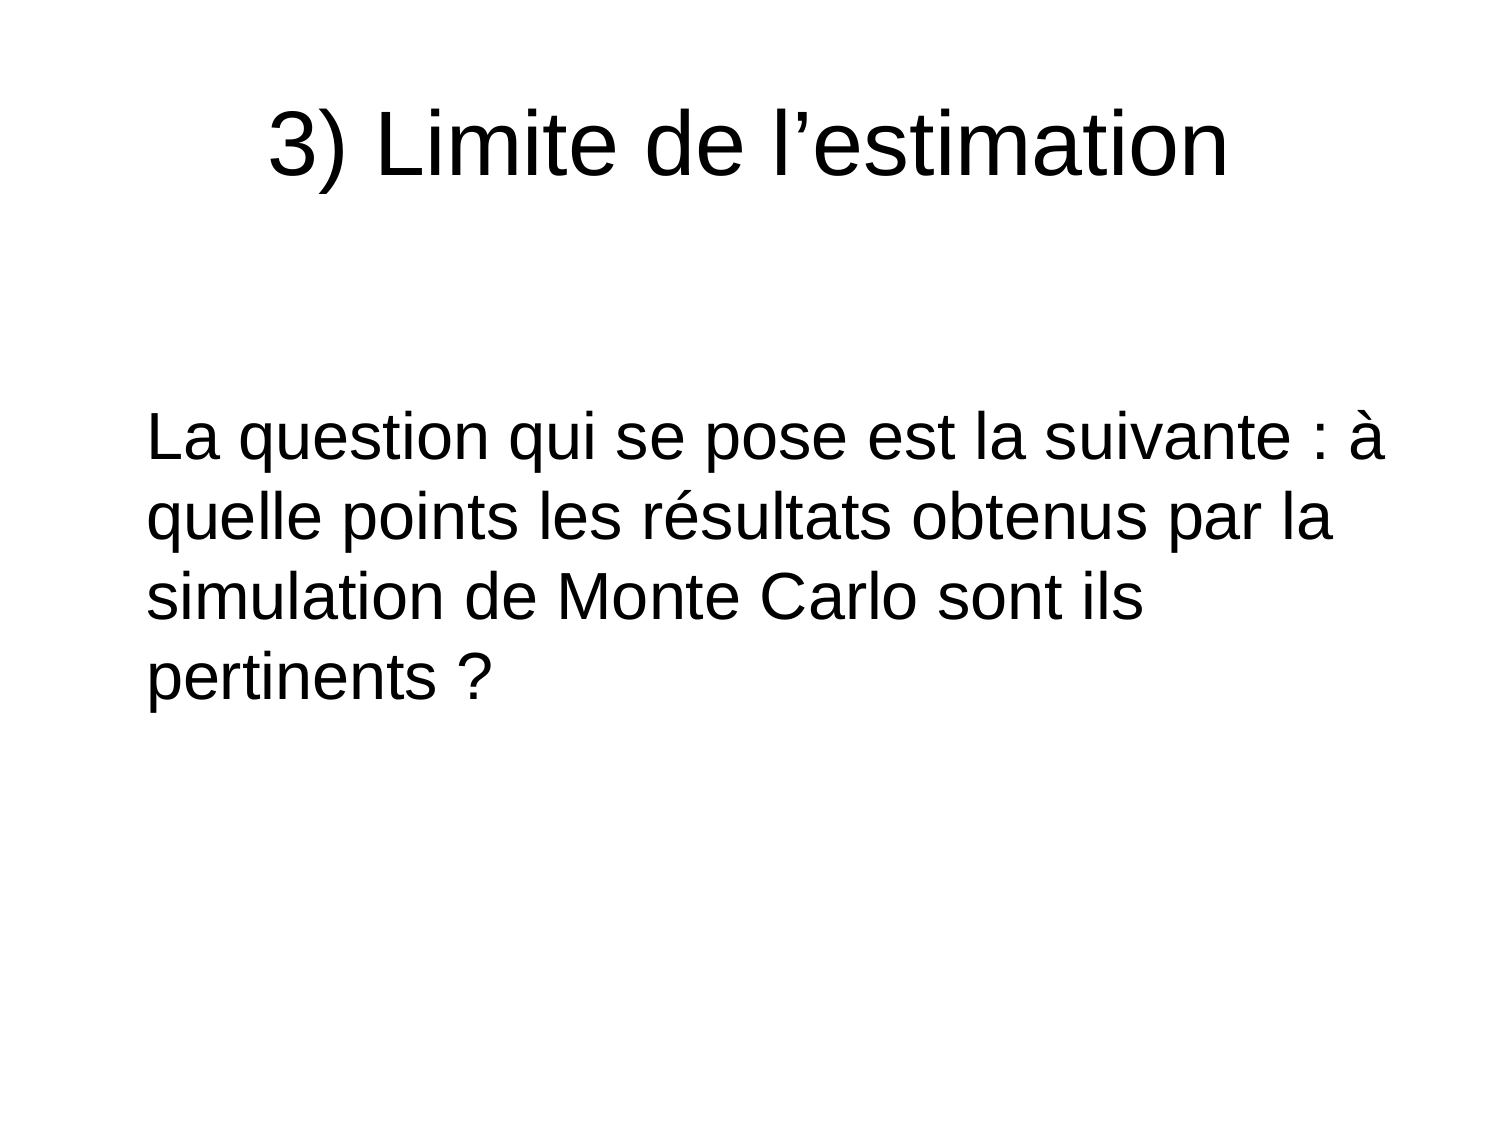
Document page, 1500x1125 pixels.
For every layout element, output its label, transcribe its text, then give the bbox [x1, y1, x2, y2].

list La question qui se pose est la suivante : à quelle points les résultats obtenus par la simulation de Monte Carlo sont ils pertinents ? [75, 385, 1426, 1005]
title 3) Limite de l’estimation [75, 45, 1426, 233]
